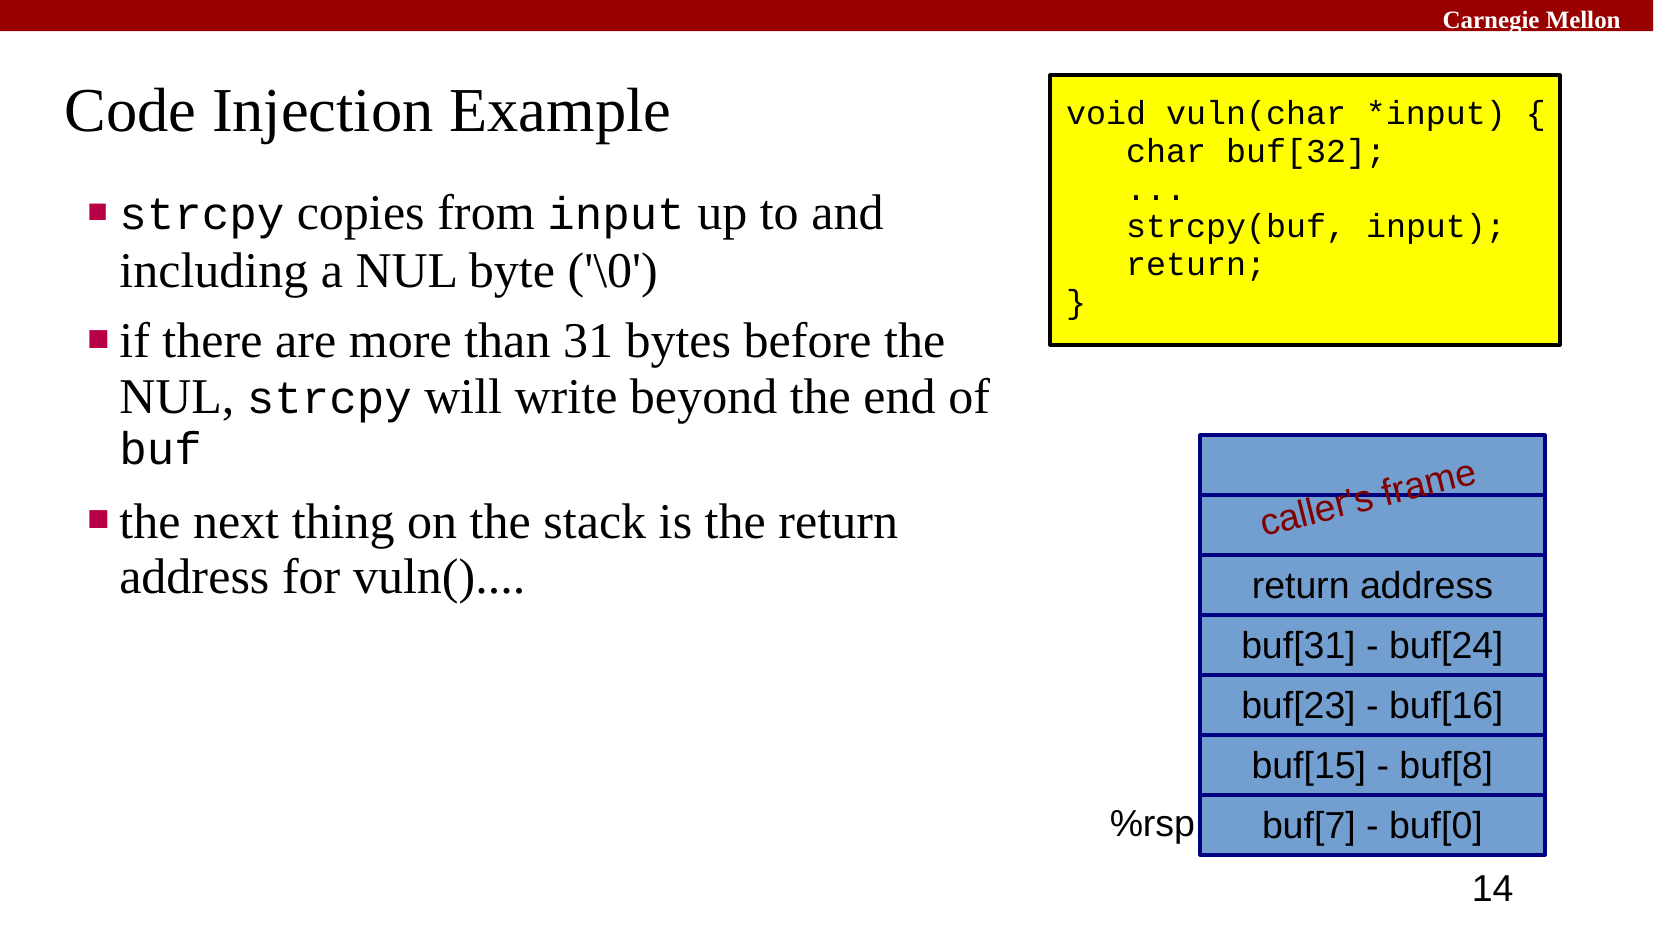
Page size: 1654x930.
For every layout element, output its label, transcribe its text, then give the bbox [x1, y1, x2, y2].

text_box return address [1200, 556, 1546, 616]
text_box %rsp [1095, 795, 1210, 856]
text_box buf[7] - buf[0] [1210, 796, 1546, 856]
text_box buf[31] - buf[24] [1200, 616, 1546, 676]
text_box [1254, 435, 1546, 556]
list strcpy copies from input up to and including a NUL byte ('\0') if there are more than 31 bytes before the NUL, strcpy will write beyond the end of buf the next thing on the stack is the return address for vuln().... [71, 184, 1051, 859]
text_box void vuln(char *input) { char buf[32]; ... strcpy(buf, input); return; } [1050, 75, 1561, 345]
title Code Injection Example [64, 58, 1051, 163]
text_box [1200, 435, 1495, 556]
text_box caller's frame [1239, 434, 1516, 556]
text_box buf[23] - buf[16] [1200, 676, 1546, 736]
text_box buf[15] - buf[8] [1200, 736, 1546, 796]
